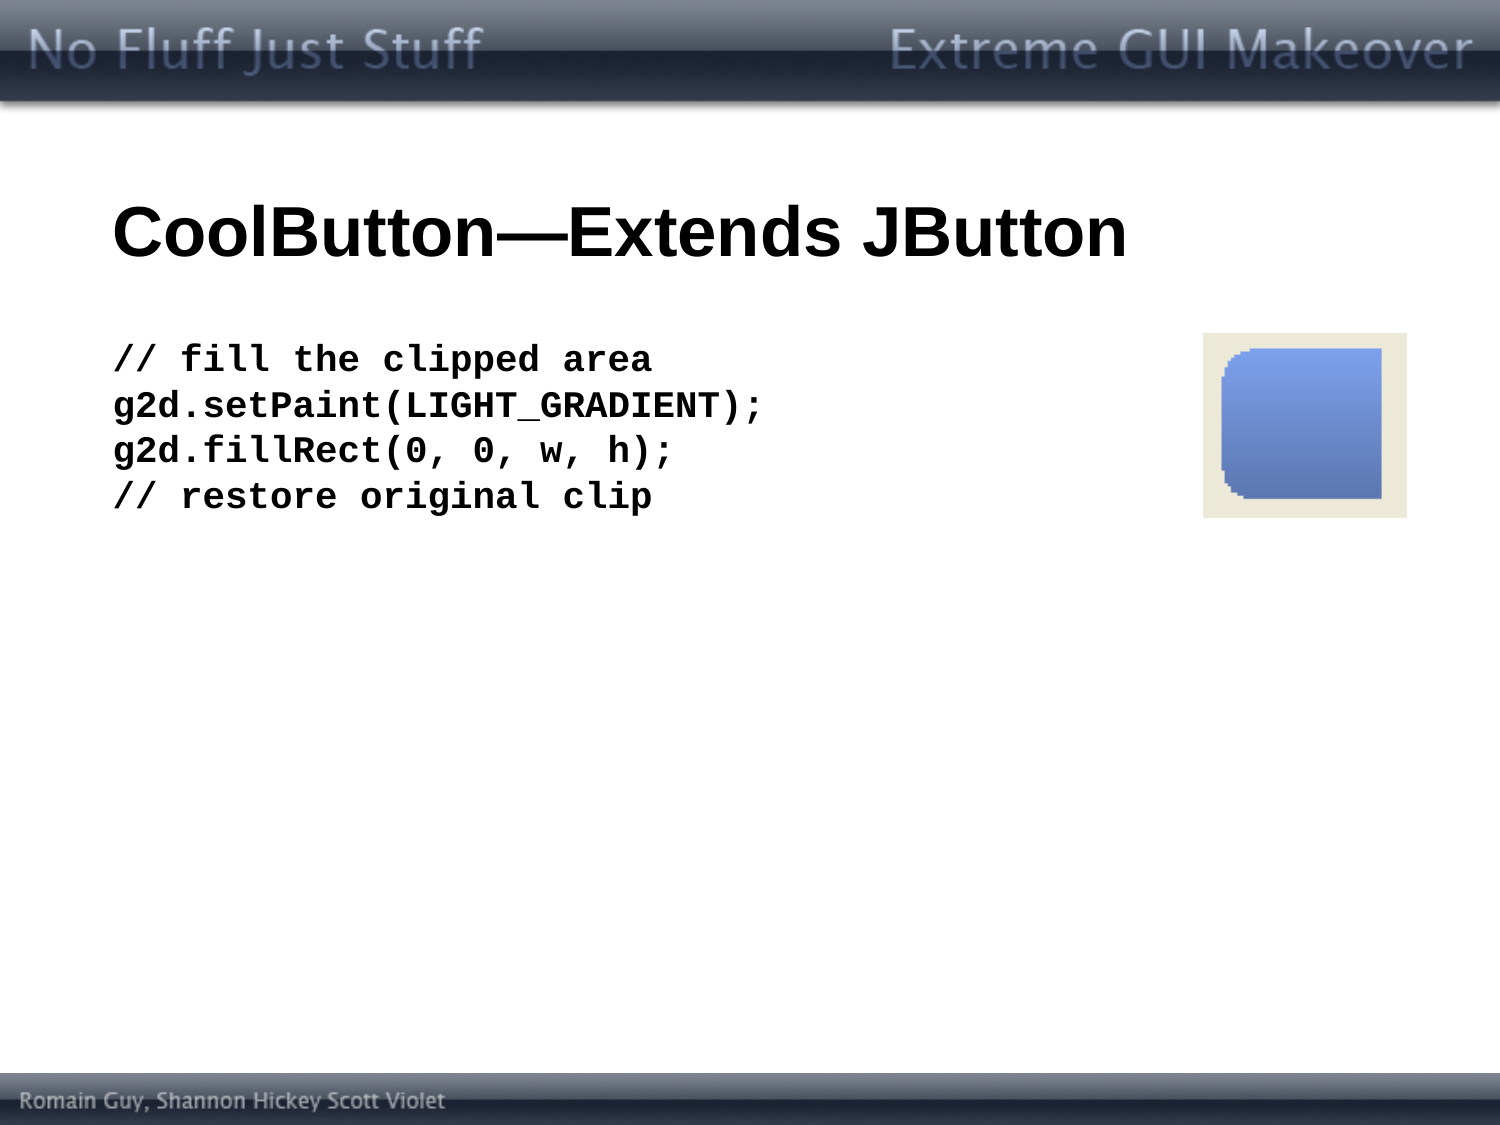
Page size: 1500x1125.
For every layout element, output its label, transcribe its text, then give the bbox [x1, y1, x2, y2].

text_box // fill the clipped area g2d.setPaint(LIGHT_GRADIENT); g2d.fillRect(0, 0, w, h); // restore original clip [112, 337, 1238, 1023]
picture [0, 1073, 1500, 1125]
picture [0, 0, 1500, 114]
title CoolButton—Extends JButton [112, 119, 1417, 271]
picture [1203, 333, 1407, 519]
